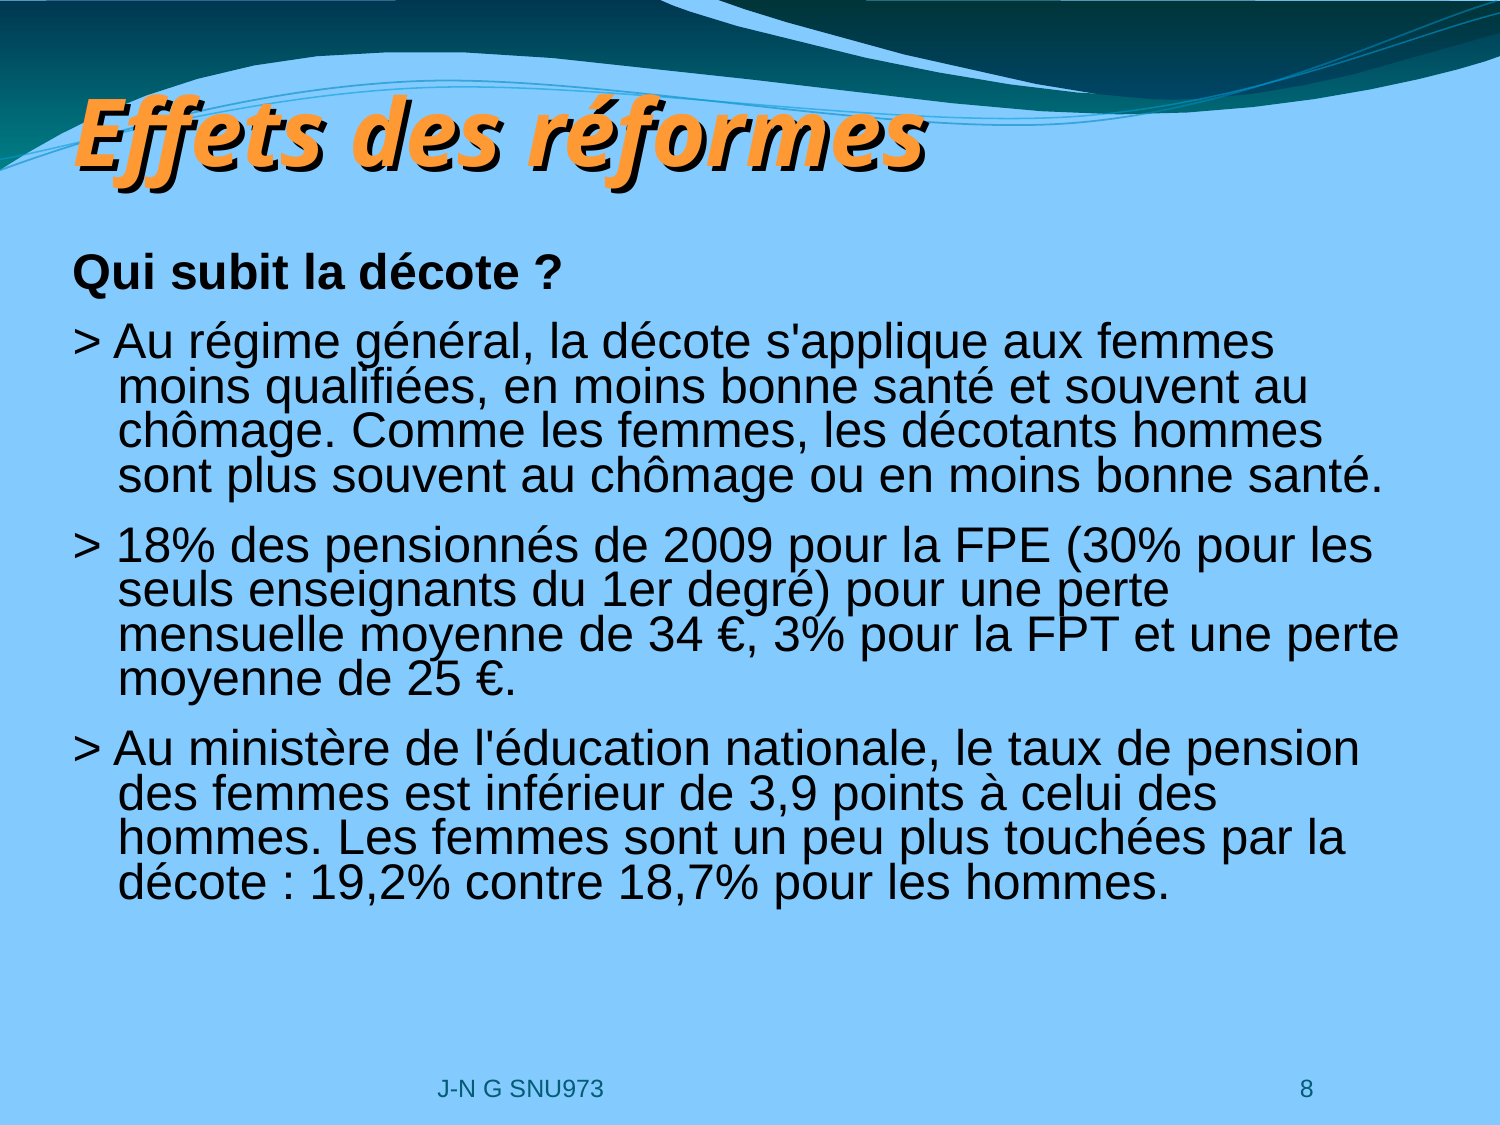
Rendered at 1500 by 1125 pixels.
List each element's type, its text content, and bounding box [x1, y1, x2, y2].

title Effets des réformes [72, 58, 1423, 173]
text_box J-N G SNU973 [437, 1042, 988, 1103]
list Qui subit la décote ? > Au régime général, la décote s'applique aux femmes moins qualifiées, en moins bonne santé et souvent au chômage. Comme les femmes, les décotants hommes sont plus souvent au chômage ou en moins bonne santé. > 18% des pensionnés de 2009 pour la FPE (30% pour les seuls enseignants du 1er degré) pour une perte mensuelle moyenne de 34 €, 3% pour la FPT et une perte moyenne de 25 €. > Au ministère de l'éducation nationale, le taux de pension des femmes est inférieur de 3,9 points à celui des hommes. Les femmes sont un peu plus touchées par la décote : 19,2% contre 18,7% pour les hommes. [57, 246, 1426, 1038]
text_box 1 [1299, 1042, 1426, 1103]
